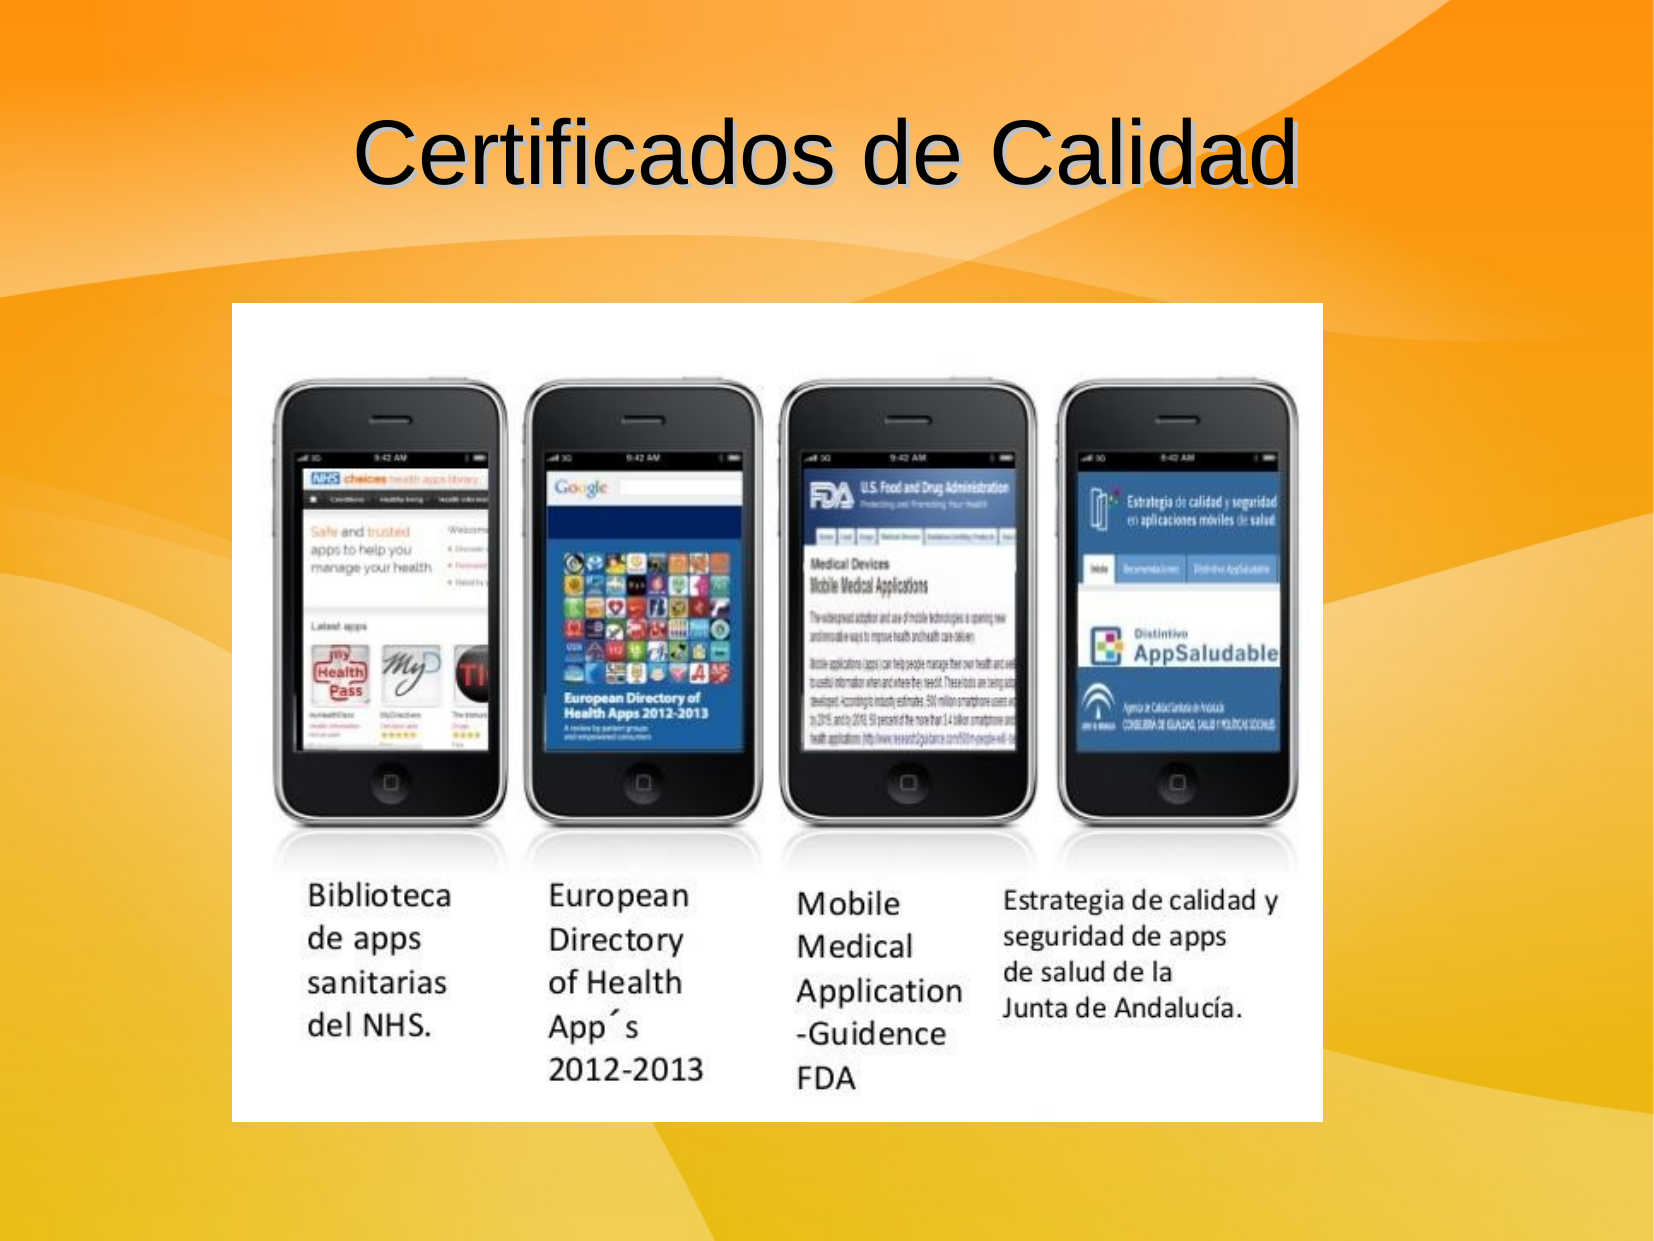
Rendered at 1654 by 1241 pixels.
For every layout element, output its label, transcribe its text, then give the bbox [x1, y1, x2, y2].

title Certificados de Calidad [82, 49, 1571, 257]
picture [0, 0, 1654, 1241]
